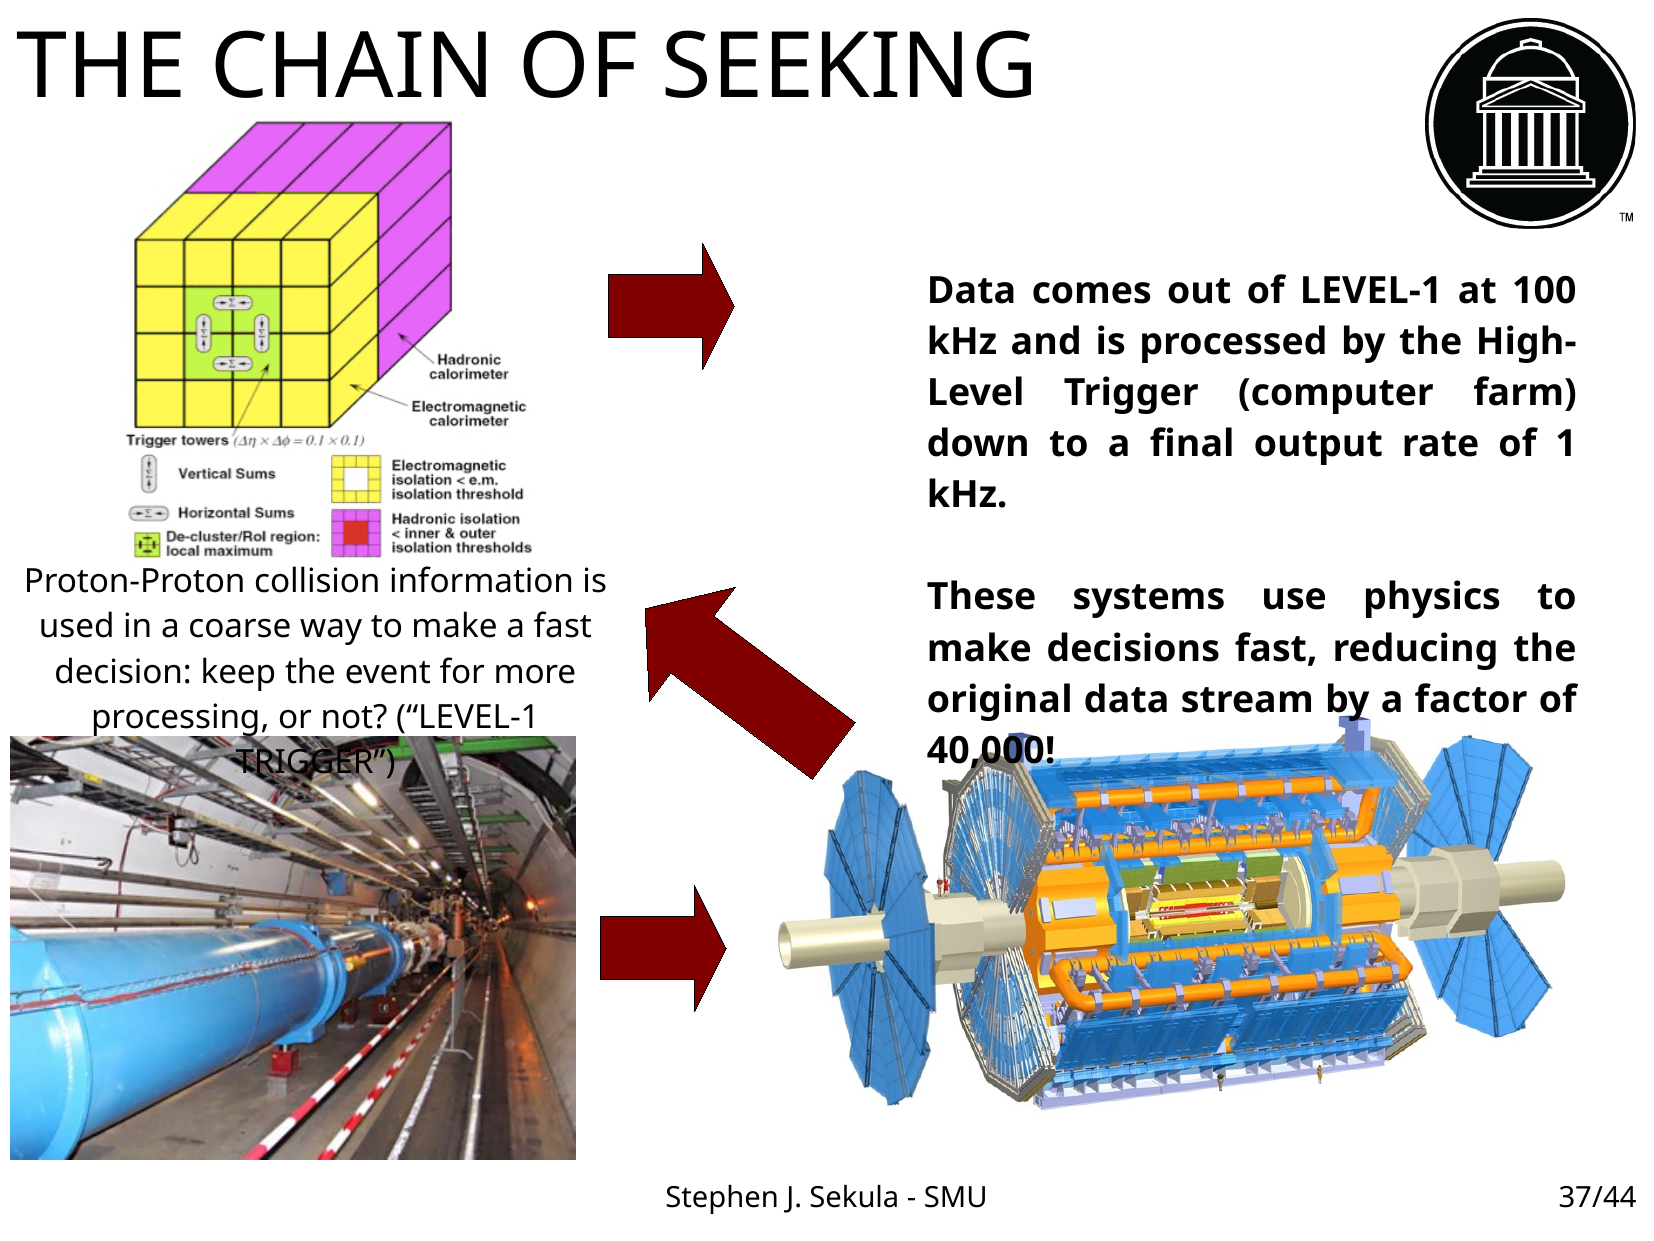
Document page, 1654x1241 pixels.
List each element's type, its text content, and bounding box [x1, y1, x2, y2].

title THE CHAIN OF SEEKING [16, 0, 1415, 257]
text_box [645, 587, 856, 780]
picture [116, 114, 609, 549]
picture [933, 696, 942, 708]
picture [742, 608, 1579, 1237]
picture [1334, 696, 1341, 708]
text_box Data comes out of LEVEL-1 at 100 kHz and is processed by the High-Level Trigger (computer farm) down to a final output rate of 1 kHz. These systems use physics to make decisions fast, reducing the original data stream by a factor of 40,000! [912, 256, 1594, 692]
text_box [600, 885, 727, 1012]
picture [1354, 692, 1363, 705]
text_box Proton-Proton collision information is used in a coarse way to make a fast decision: keep the event for more processing, or not? (“LEVEL-1 TRIGGER”) [0, 549, 636, 737]
text_box [608, 243, 735, 370]
picture [985, 696, 994, 708]
picture [1425, 18, 1636, 229]
picture [10, 737, 576, 1161]
picture [1090, 696, 1099, 708]
picture [1494, 696, 1503, 708]
picture [1545, 696, 1554, 708]
